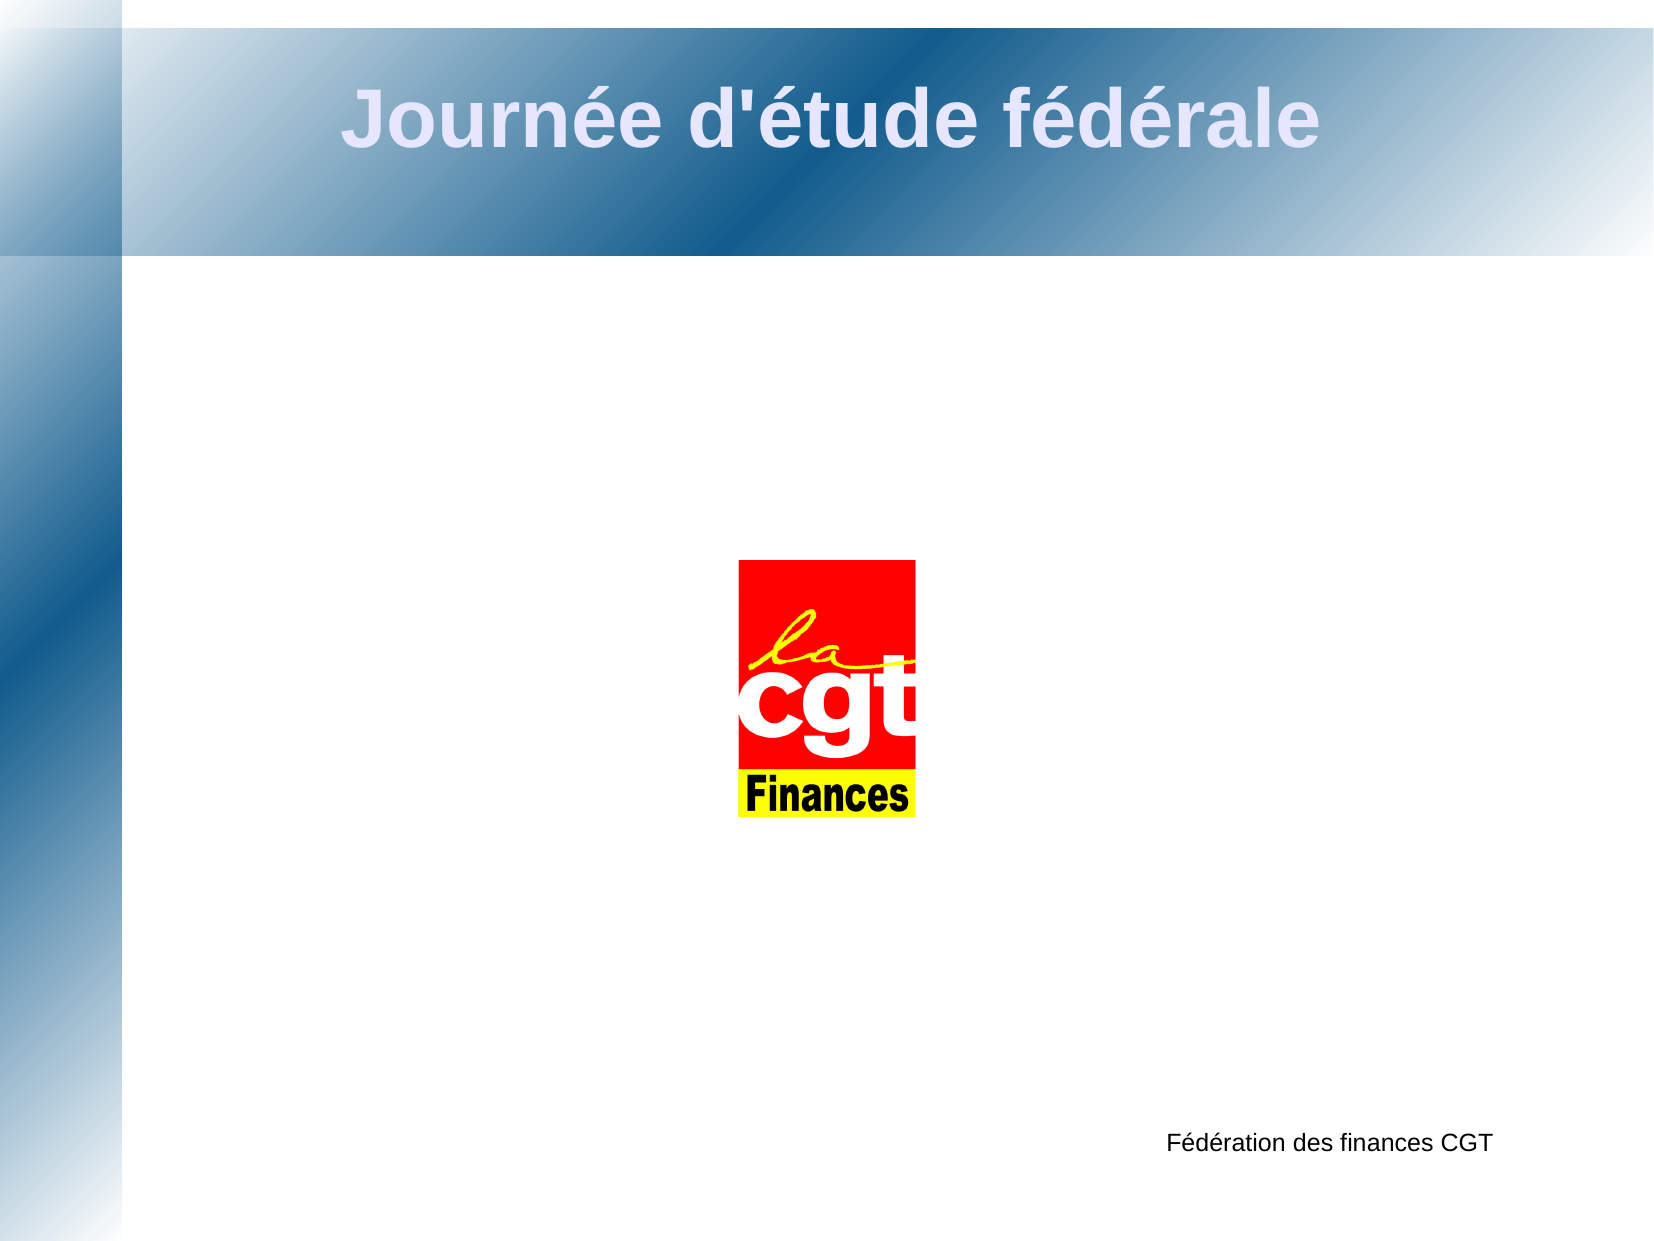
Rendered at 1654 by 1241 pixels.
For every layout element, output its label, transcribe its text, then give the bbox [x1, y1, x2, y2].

title Journée d'étude fédérale [125, 71, 1538, 165]
text_box Fédération des finances CGT [1151, 1122, 1510, 1165]
picture [738, 560, 916, 817]
